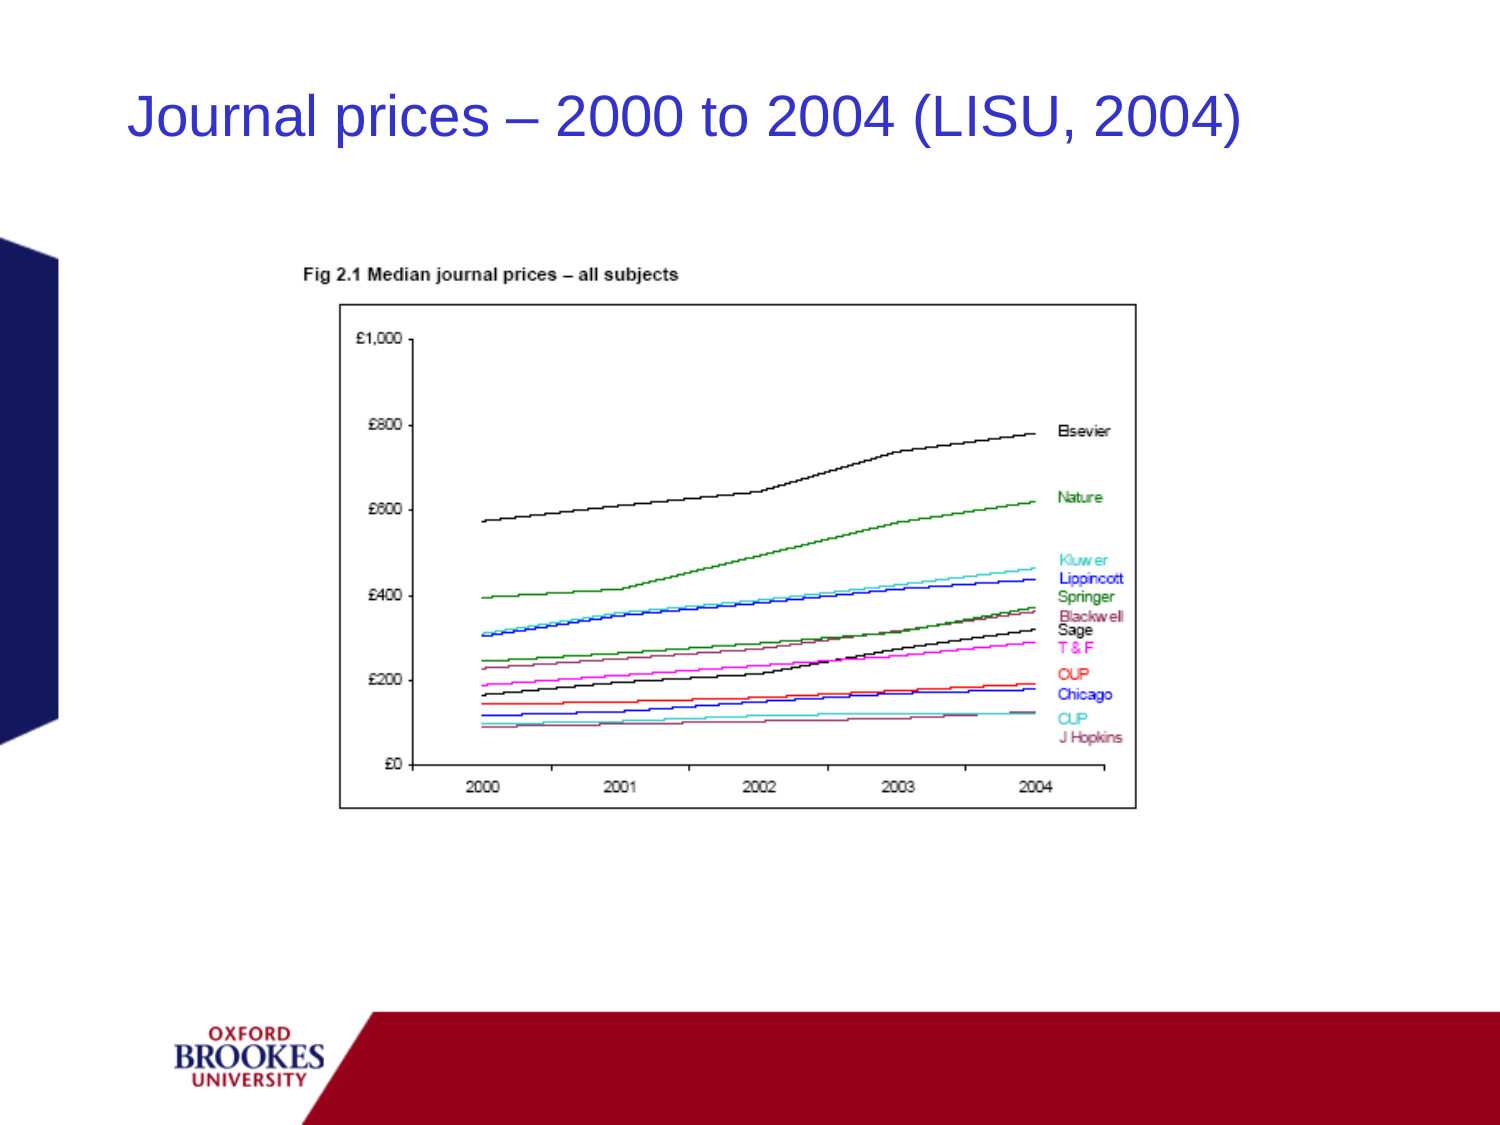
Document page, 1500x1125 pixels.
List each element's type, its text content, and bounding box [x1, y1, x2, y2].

picture [0, 0, 1500, 1125]
title Journal prices – 2000 to 2004 (LISU, 2004) [112, 56, 1388, 170]
